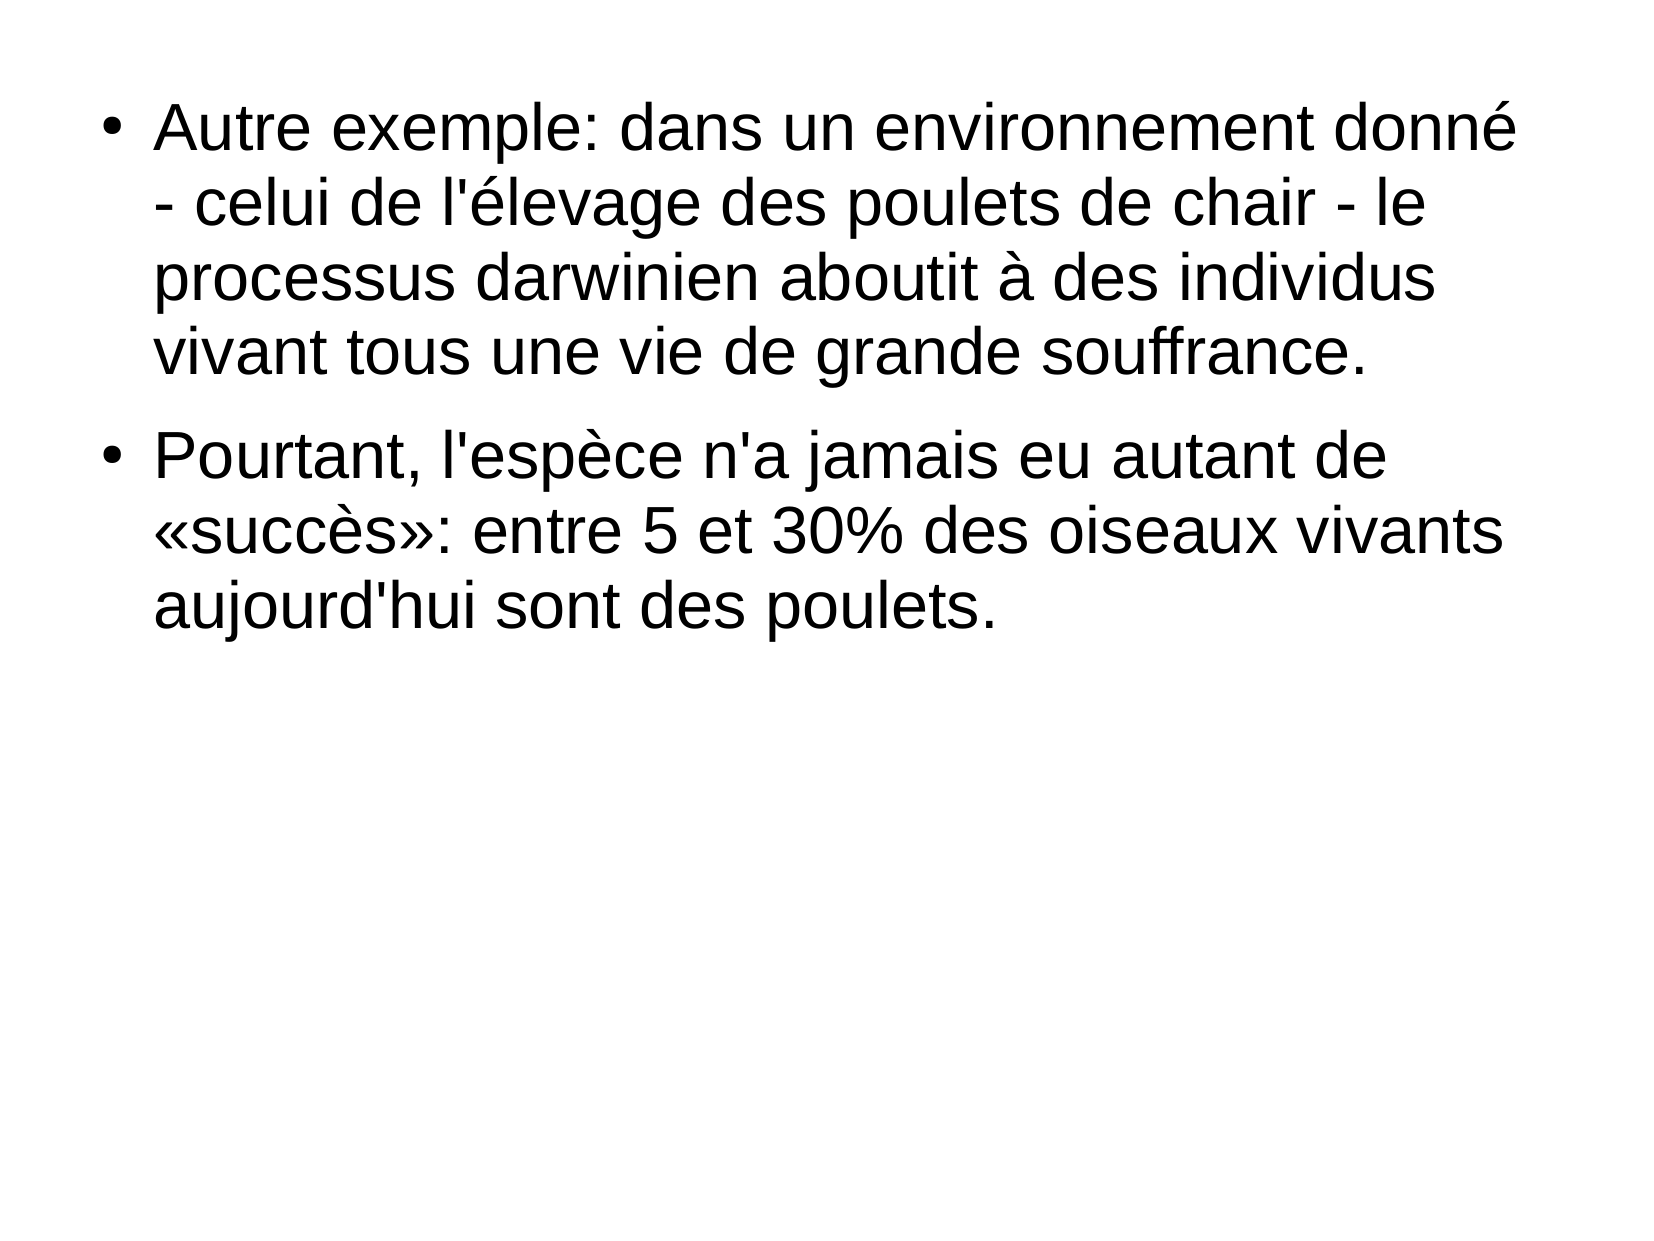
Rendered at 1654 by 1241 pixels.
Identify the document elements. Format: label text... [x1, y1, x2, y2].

list Autre exemple: dans un environnement donné - celui de l'élevage des poulets de chair - le processus darwinien aboutit à des individus vivant tous une vie de grande souffrance. Pourtant, l'espèce n'a jamais eu autant de «succès»: entre 5 et 30% des oiseaux vivants aujourd'hui sont des poulets. [82, 90, 1538, 1156]
